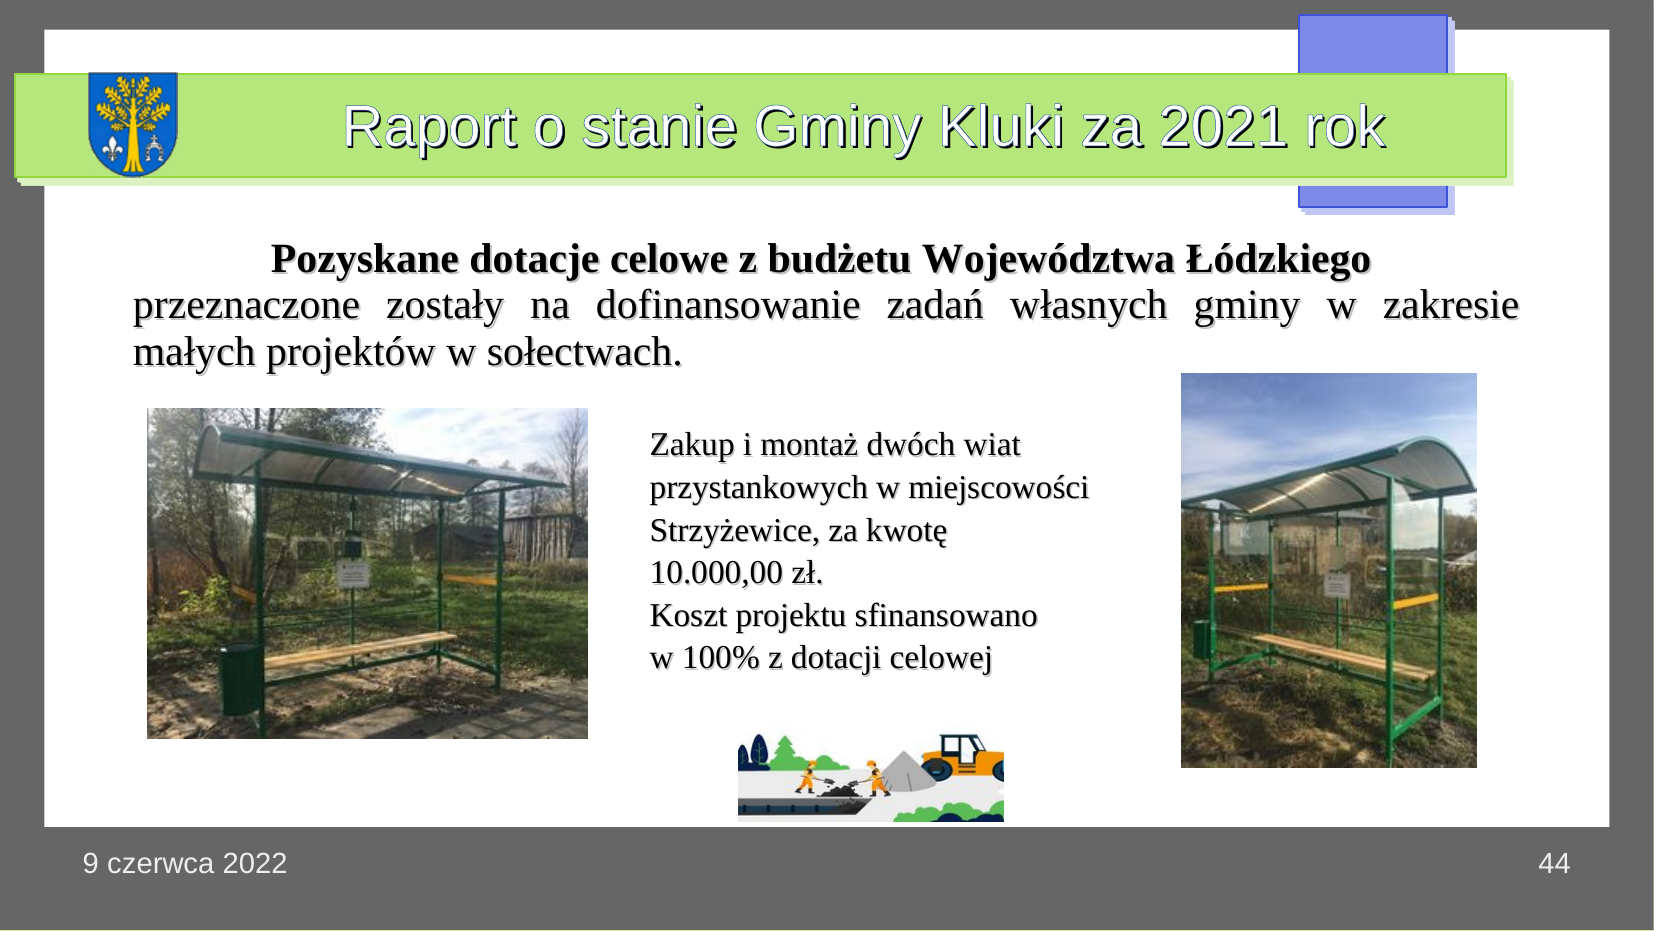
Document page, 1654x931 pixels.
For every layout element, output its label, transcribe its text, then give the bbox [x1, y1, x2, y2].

picture [147, 408, 588, 739]
picture [738, 768, 1004, 822]
title Raport o stanie Gminy Kluki za 2021 rok [236, 73, 1654, 178]
picture [1181, 373, 1477, 768]
text_box Pozyskane dotacje celowe z budżetu Województwa Łódzkiego przeznaczone zostały na dofinansowanie zadań własnych gminy w zakresie małych projektów w sołectwach. Zakup i montaż dwóch wiat przystankowych w miejscowości Strzyżewice, za kwotę 10.000,00 zł. Koszt projektu sfinansowano w 100% z dotacji celowej [118, 236, 1536, 768]
picture [88, 72, 178, 178]
